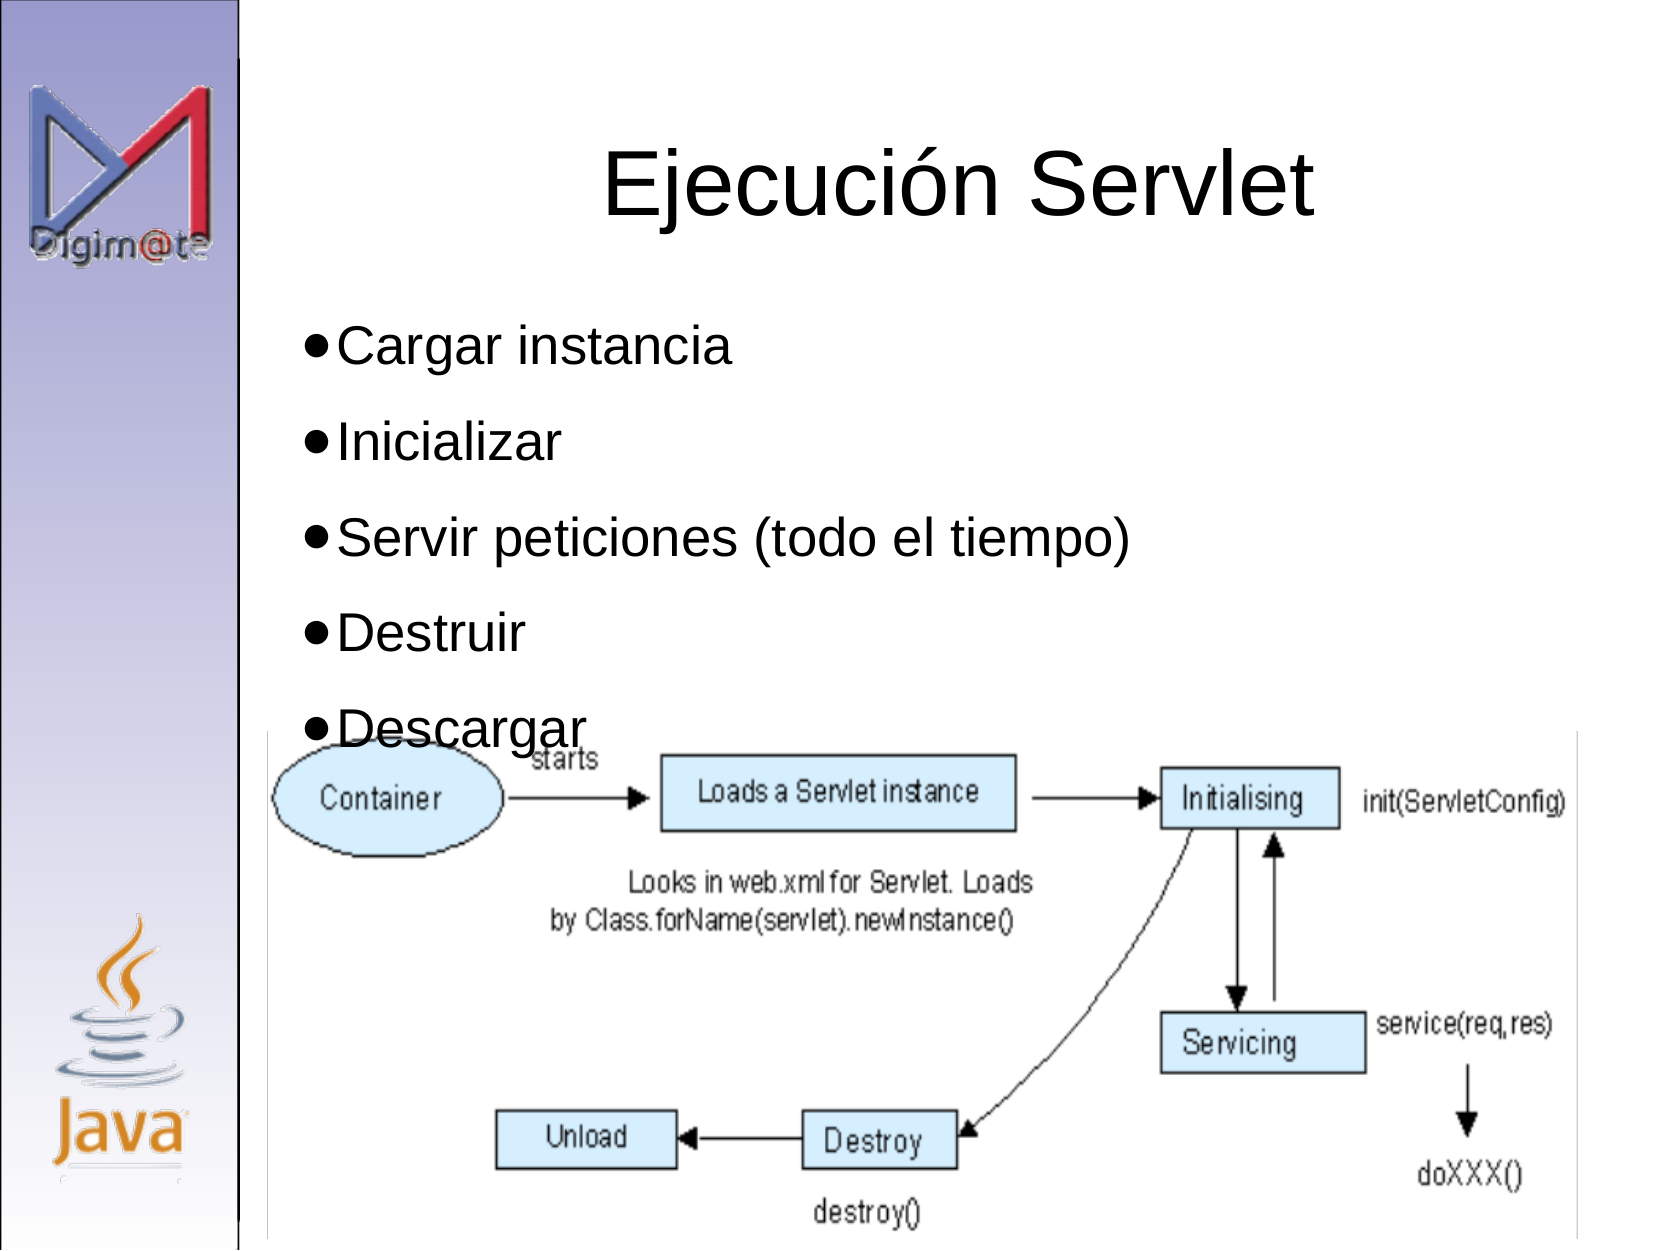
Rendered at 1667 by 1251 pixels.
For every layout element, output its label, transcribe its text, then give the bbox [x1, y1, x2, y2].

title Ejecución Servlet [267, 65, 1650, 281]
list Cargar instancia Inicializar Servir peticiones (todo el tiempo) Destruir Descargar [267, 296, 1596, 1130]
picture [0, 0, 1667, 1250]
